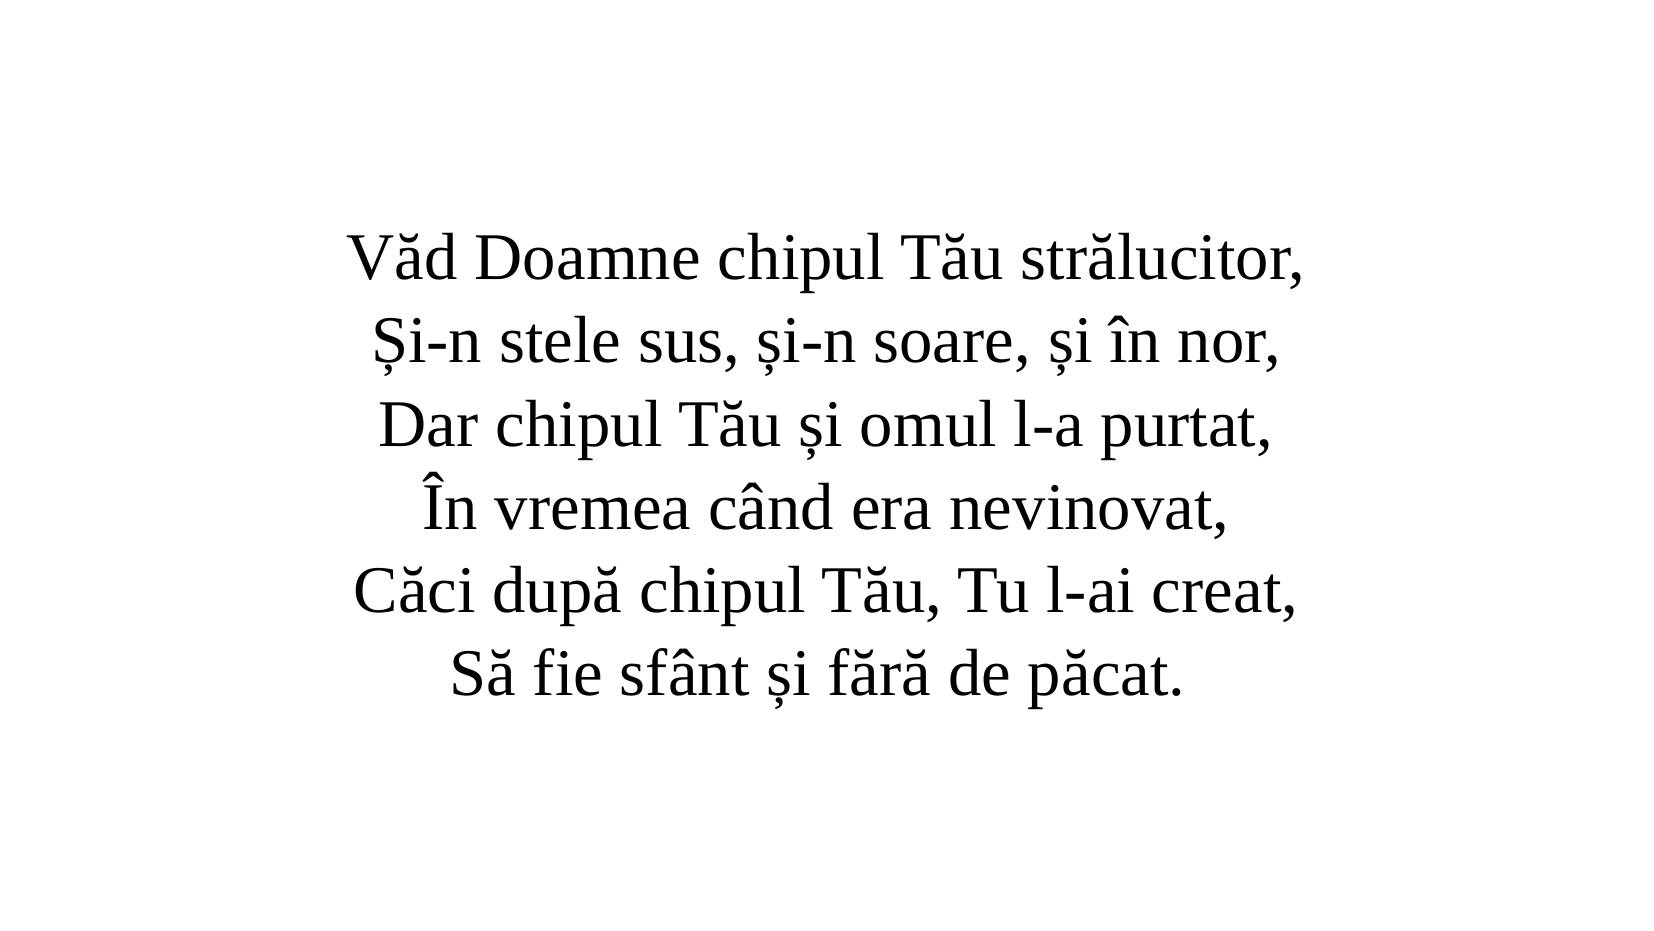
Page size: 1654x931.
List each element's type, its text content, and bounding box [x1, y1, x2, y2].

subtitle Văd Doamne chipul Tău strălucitor, Și-n stele sus, și-n soare, și în nor, Dar chipul Tău și omul l-a purtat, În vremea când era nevinovat, Căci după chipul Tău, Tu l-ai creat, Să fie sfânt și fără de păcat. [300, 150, 1354, 781]
